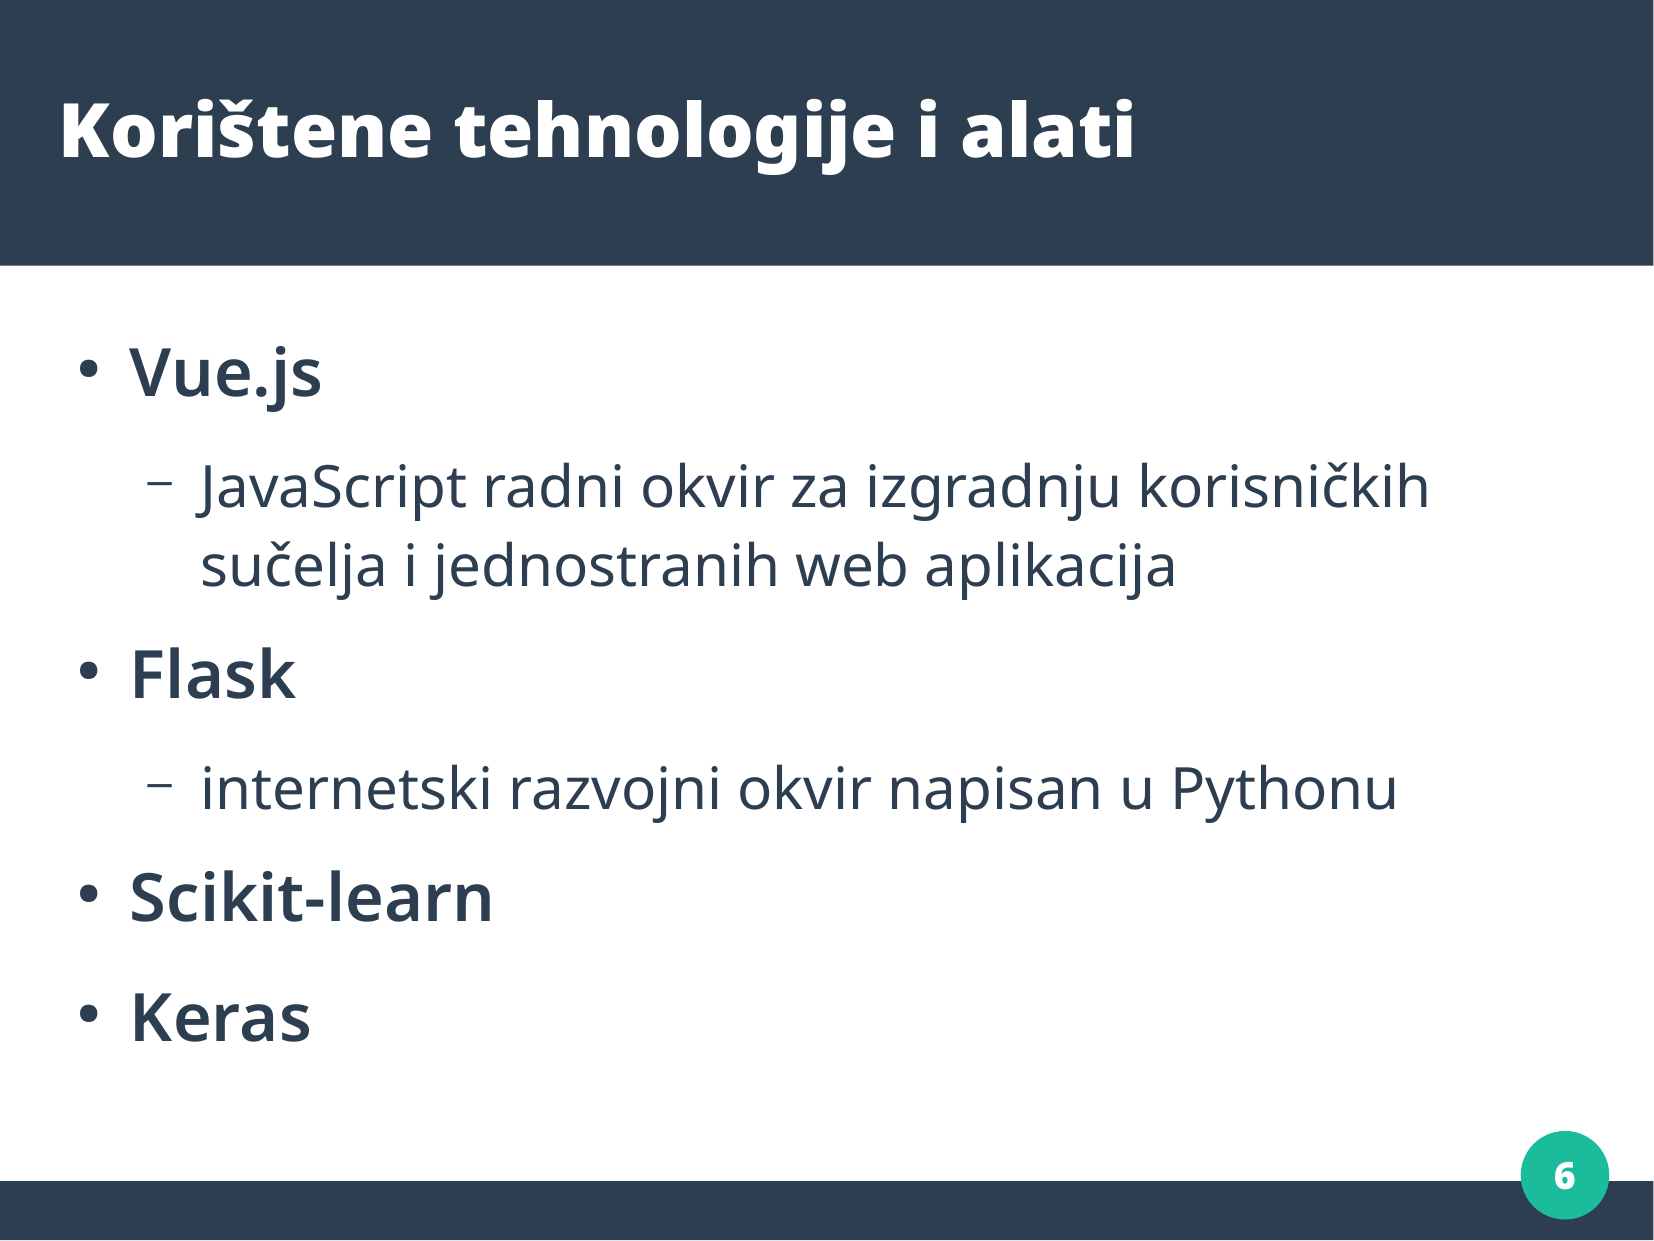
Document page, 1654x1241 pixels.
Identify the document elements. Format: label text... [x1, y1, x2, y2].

list Vue.js JavaScript radni okvir za izgradnju korisničkih sučelja i jednostranih web aplikacija Flask internetski razvojni okvir napisan u Pythonu Scikit-learn Keras [59, 324, 1595, 1152]
title Korištene tehnologije i alati [59, 49, 1595, 207]
